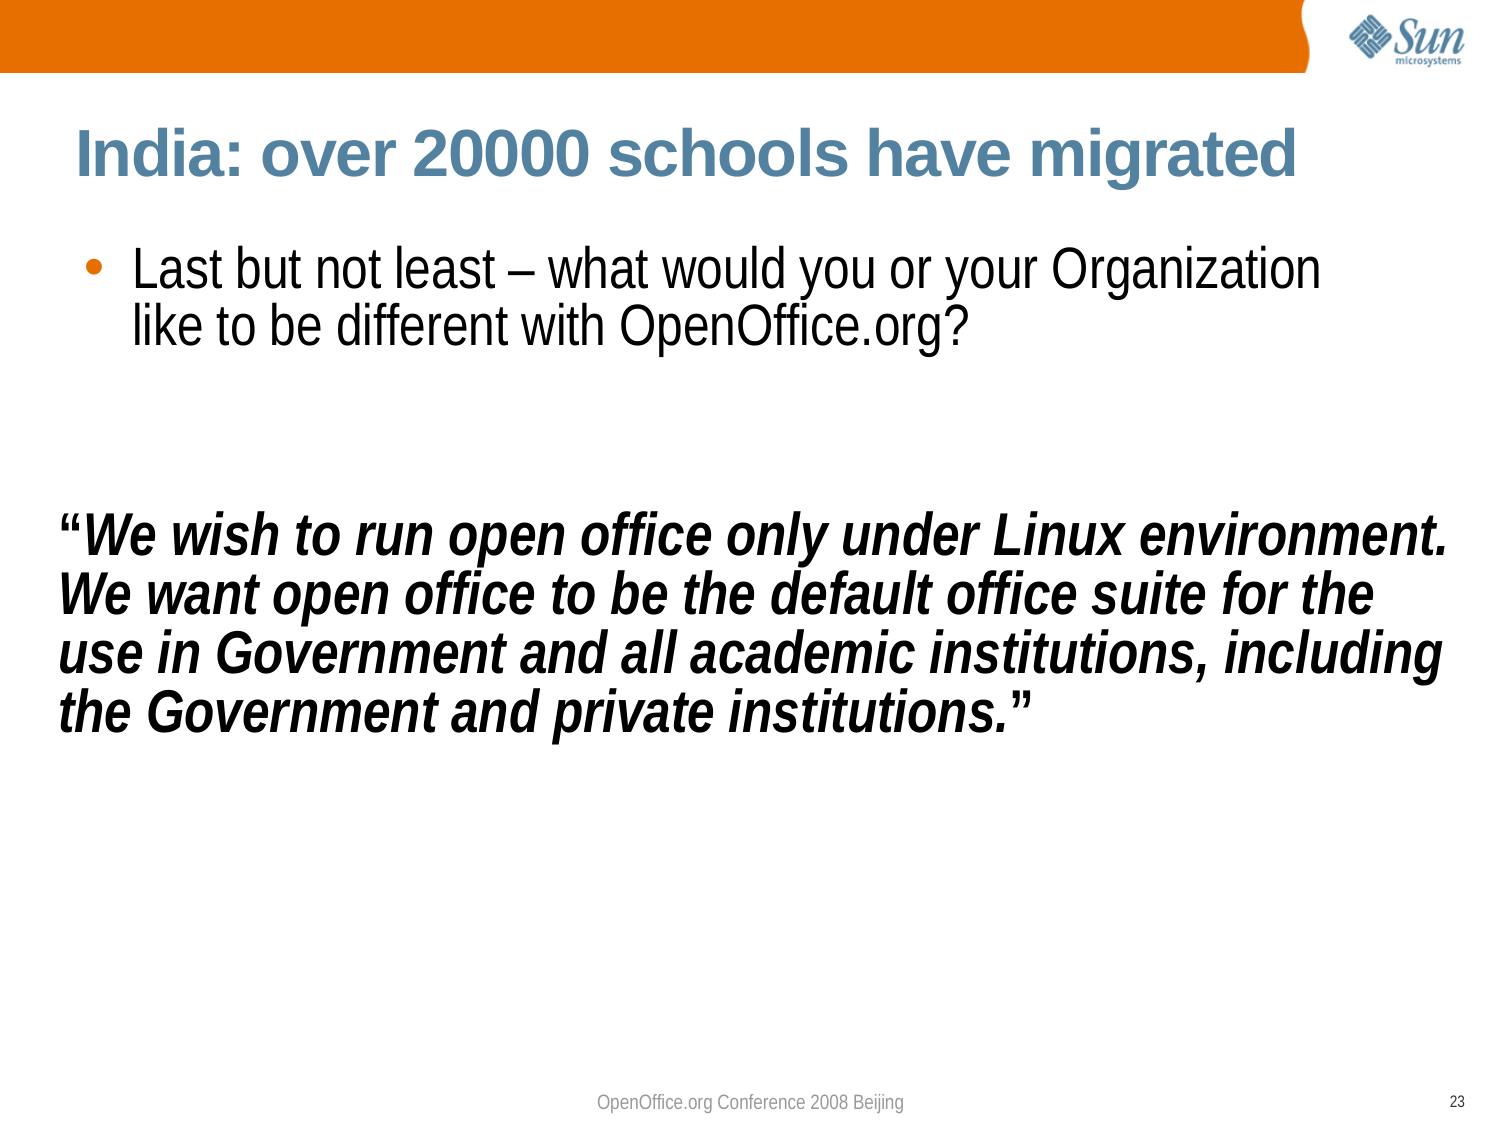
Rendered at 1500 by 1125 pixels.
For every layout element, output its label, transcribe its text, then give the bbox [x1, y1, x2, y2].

picture [0, 0, 1500, 73]
list Last but not least – what would you or your Organization like to be different with OpenOffice.org? [64, 243, 1401, 393]
text_box “We wish to run open office only under Linux environment. We want open office to be the default office suite for the use in Government and all academic institutions, including the Government and private institutions.” [58, 508, 1467, 753]
title India: over 20000 schools have migrated [75, 123, 1437, 227]
